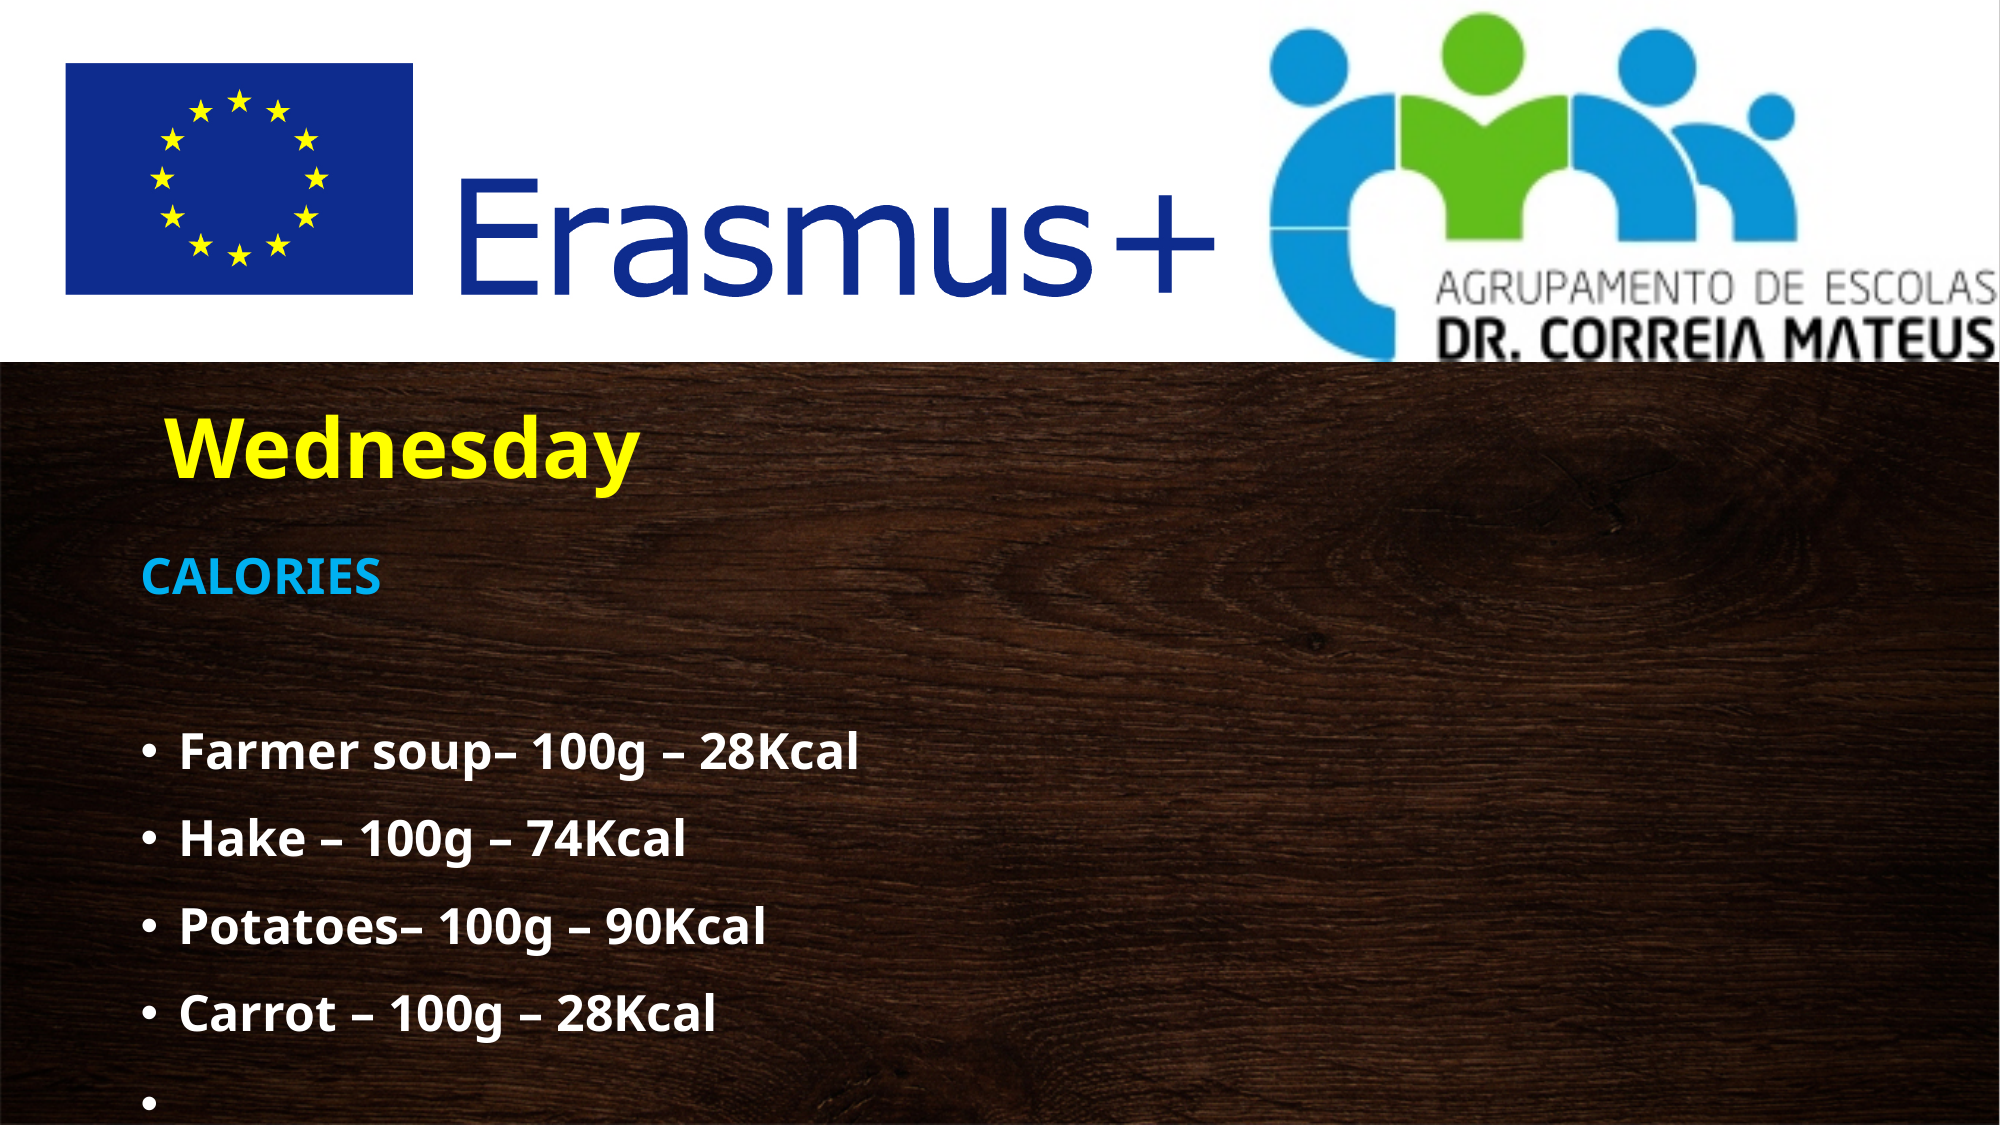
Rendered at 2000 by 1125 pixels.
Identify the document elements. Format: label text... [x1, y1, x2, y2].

text_box Wednesday [149, 361, 764, 502]
text_box CALORIES Farmer soup– 100g – 28Kcal Hake – 100g – 74Kcal Potatoes– 100g – 90Kcal Carrot – 100g – 28Kcal Green-bean – 100g – 33Kcal Mayonnaise – 100g – 765Kcal Apple – 100g – 64Kcal Bread – 100g – 246Kcal [125, 544, 1969, 1125]
picture [0, 0, 2000, 362]
